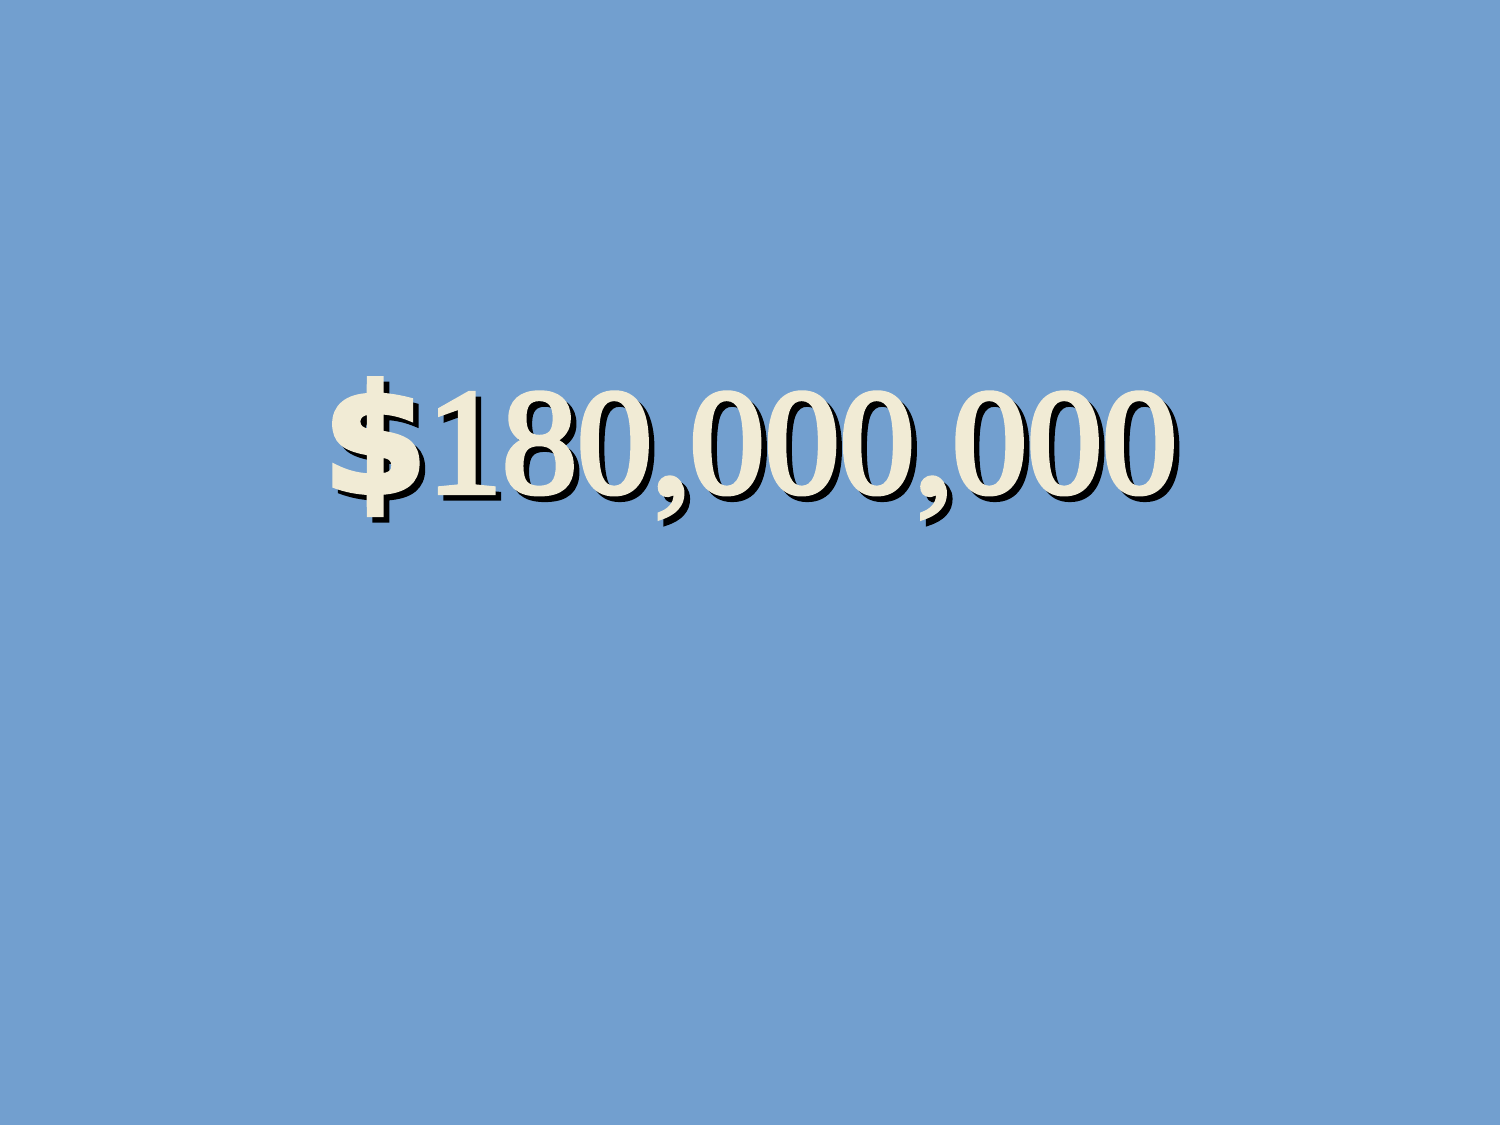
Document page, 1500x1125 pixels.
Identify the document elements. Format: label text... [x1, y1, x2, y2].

title $180,000,000 [75, 362, 1426, 551]
